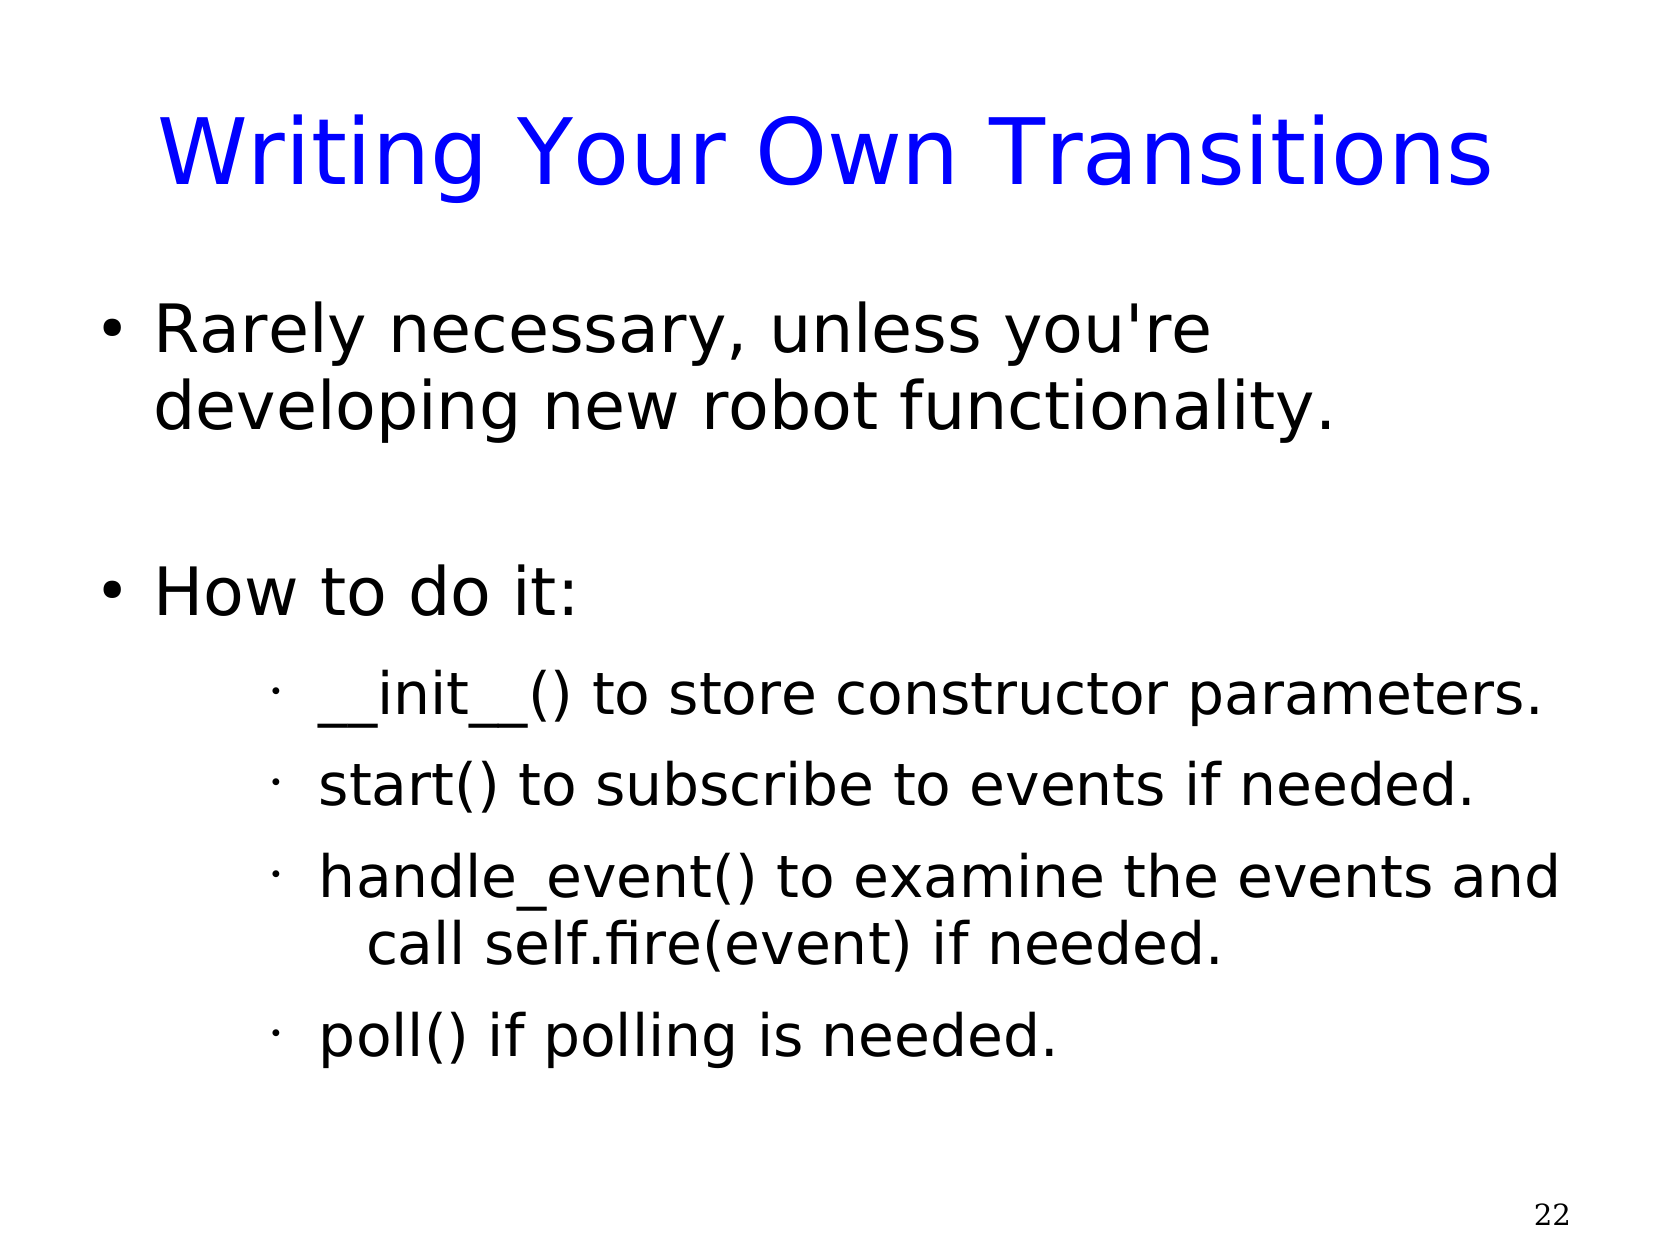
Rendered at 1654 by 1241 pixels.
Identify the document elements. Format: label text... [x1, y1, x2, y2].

list Rarely necessary, unless you're developing new robot functionality. How to do it: __init__() to store constructor parameters. start() to subscribe to events if needed. handle_event() to examine the events and call self.fire(event) if needed. poll() if polling is needed. [82, 290, 1571, 1109]
title Writing Your Own Transitions [82, 49, 1571, 257]
